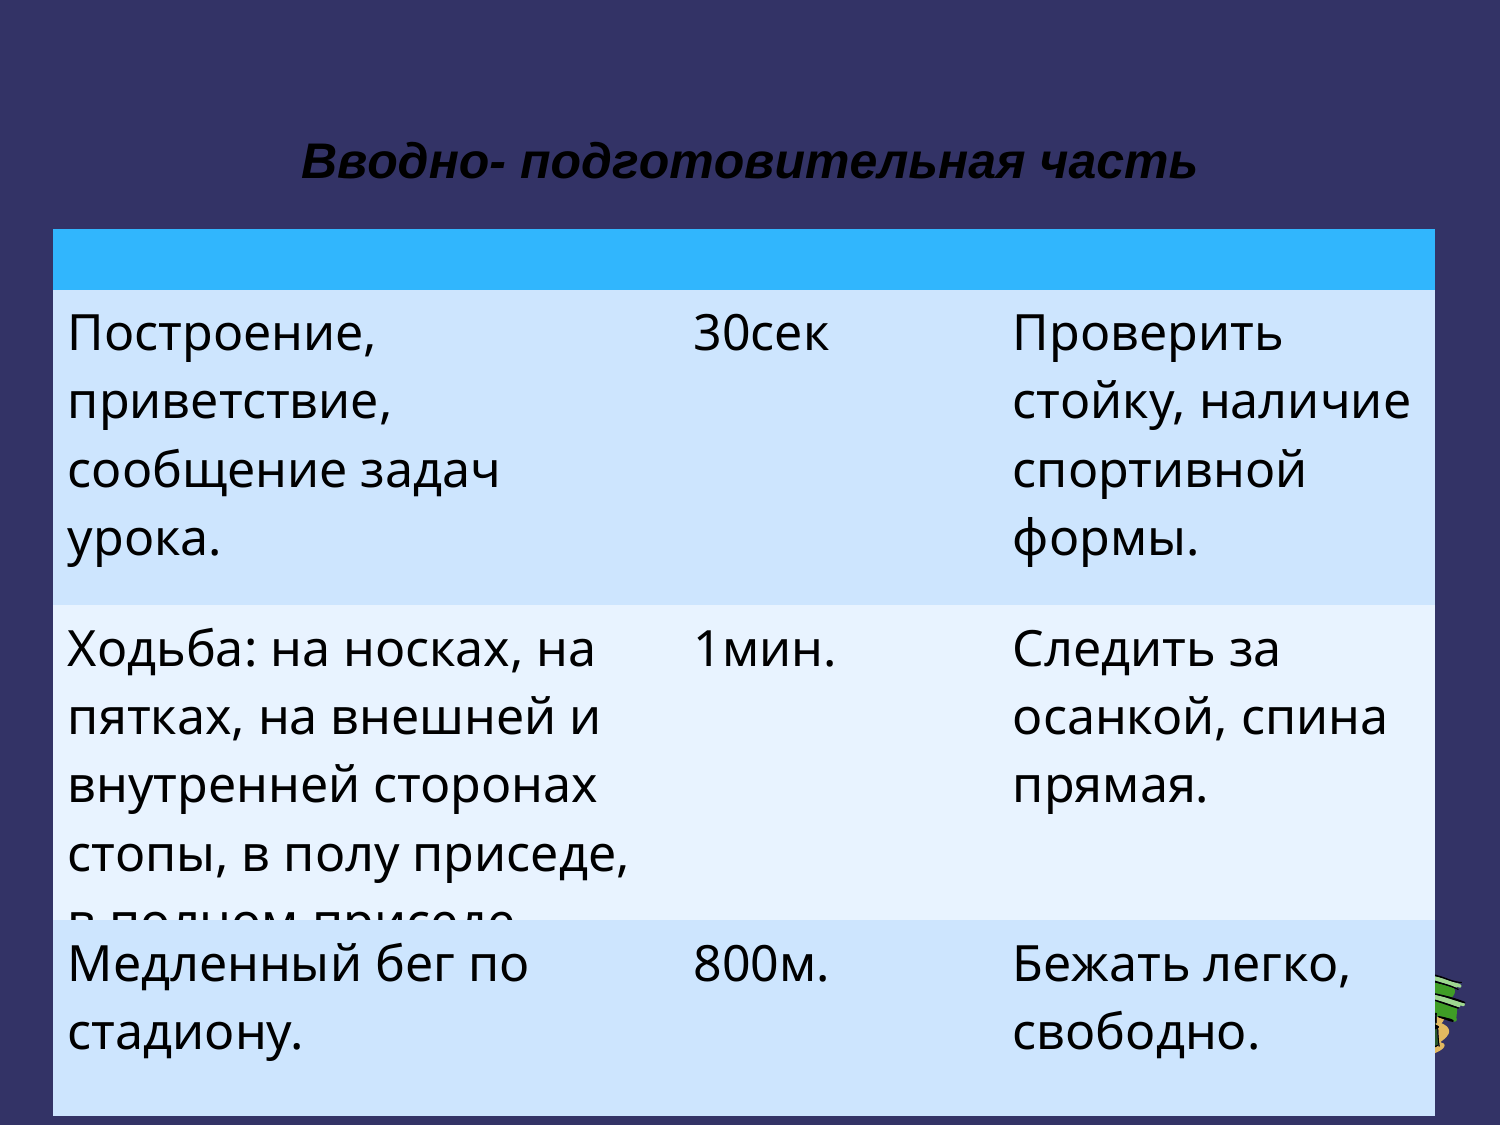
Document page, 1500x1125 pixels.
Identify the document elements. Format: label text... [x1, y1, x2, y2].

table_cell 1мин. [679, 605, 998, 920]
table_header [679, 229, 998, 290]
table_cell Бежать легко, свободно. [998, 920, 1435, 1116]
table_cell 30сек [679, 290, 998, 605]
table_header [53, 229, 679, 290]
table_cell Проверить стойку, наличие спортивной формы. [998, 290, 1435, 605]
title Вводно- подготовительная часть [75, 50, 1426, 229]
table_cell Ходьба: на носках, на пятках, на внешней и внутренней сторонах стопы, в полу приседе, в полном приседе. [53, 605, 679, 920]
table_header [998, 229, 1435, 290]
table_cell Следить за осанкой, спина прямая. [998, 605, 1435, 920]
table_cell Построение, приветствие, сообщение задач урока. [53, 290, 679, 605]
table_cell 800м. [679, 920, 998, 1116]
table_cell Медленный бег по стадиону. [53, 920, 679, 1116]
